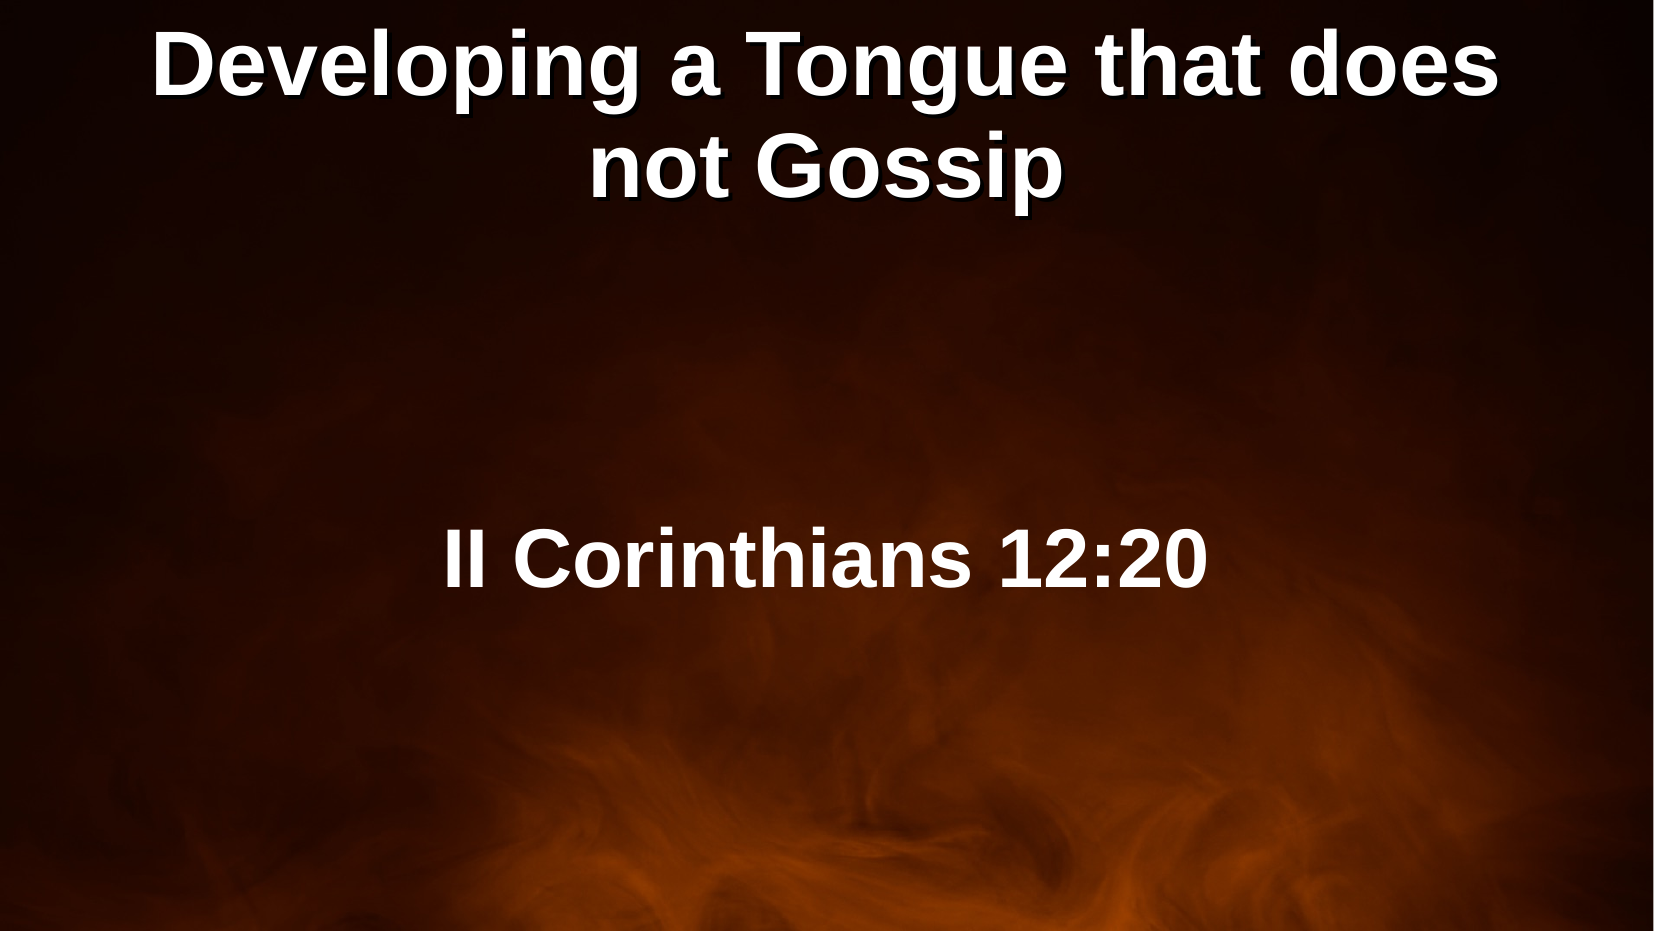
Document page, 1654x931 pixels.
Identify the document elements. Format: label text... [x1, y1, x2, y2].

subtitle II Corinthians 12:20 [82, 217, 1571, 901]
title Developing a Tongue that does not Gossip [82, 12, 1571, 217]
picture [0, 0, 1654, 931]
